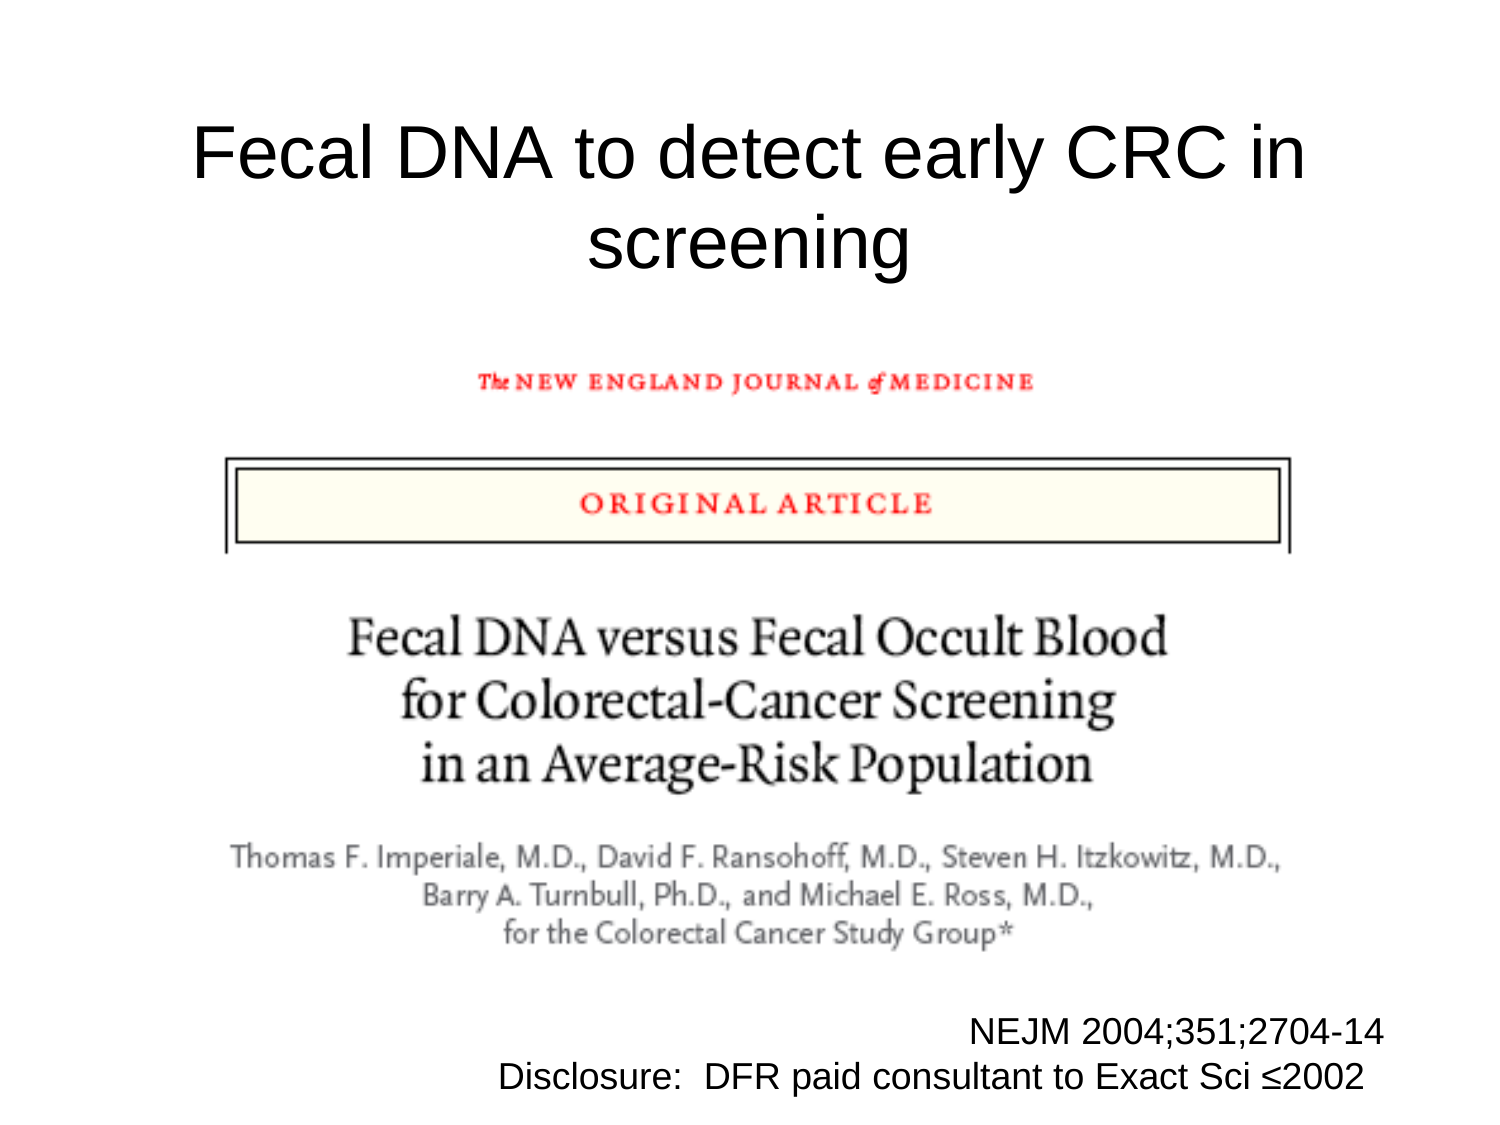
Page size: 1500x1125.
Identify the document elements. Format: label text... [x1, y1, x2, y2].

title Fecal DNA to detect early CRC in screening [112, 96, 1388, 292]
text_box [112, 324, 1388, 1001]
text_box NEJM 2004;351;2704-14 Disclosure: DFR paid consultant to Exact Sci ≤2002 [483, 999, 1400, 1106]
